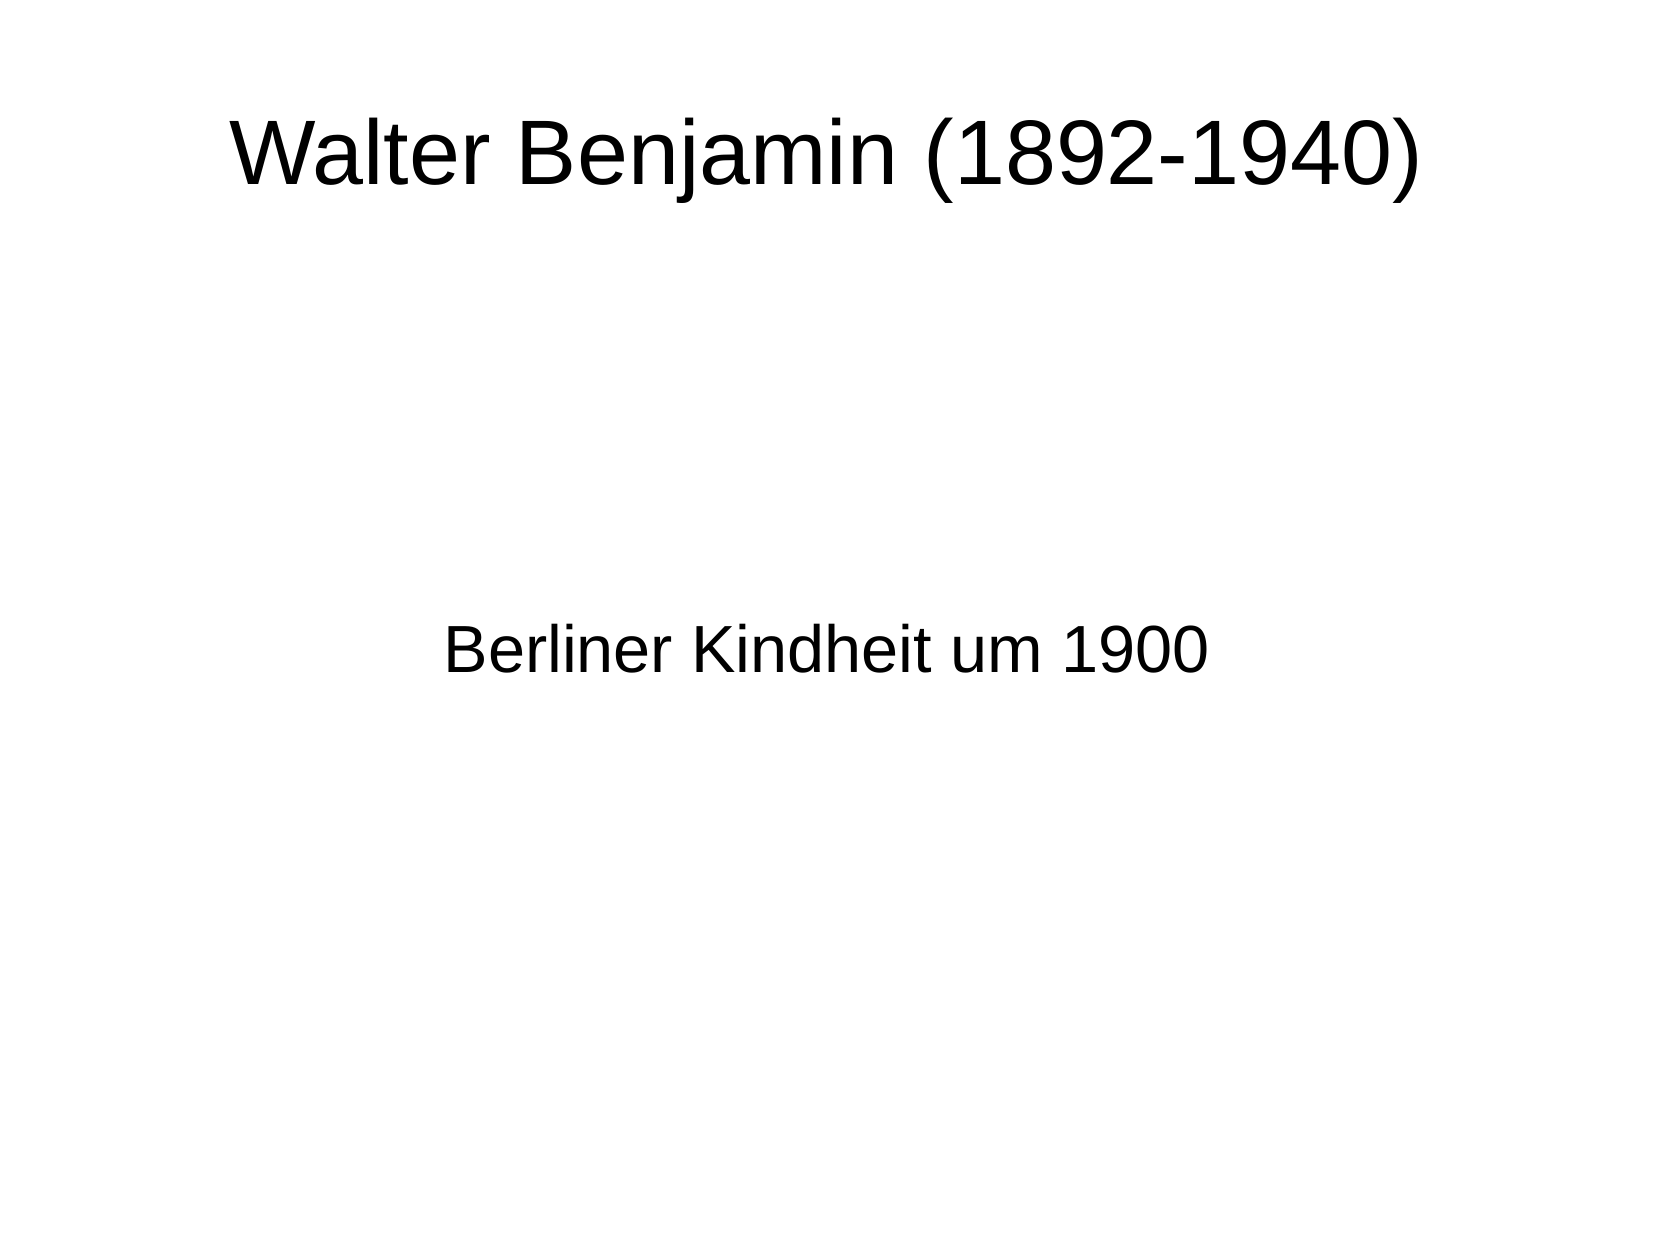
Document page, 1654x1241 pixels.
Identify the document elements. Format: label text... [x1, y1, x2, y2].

subtitle Berliner Kindheit um 1900 [82, 290, 1571, 1010]
title Walter Benjamin (1892-1940) [82, 49, 1571, 257]
